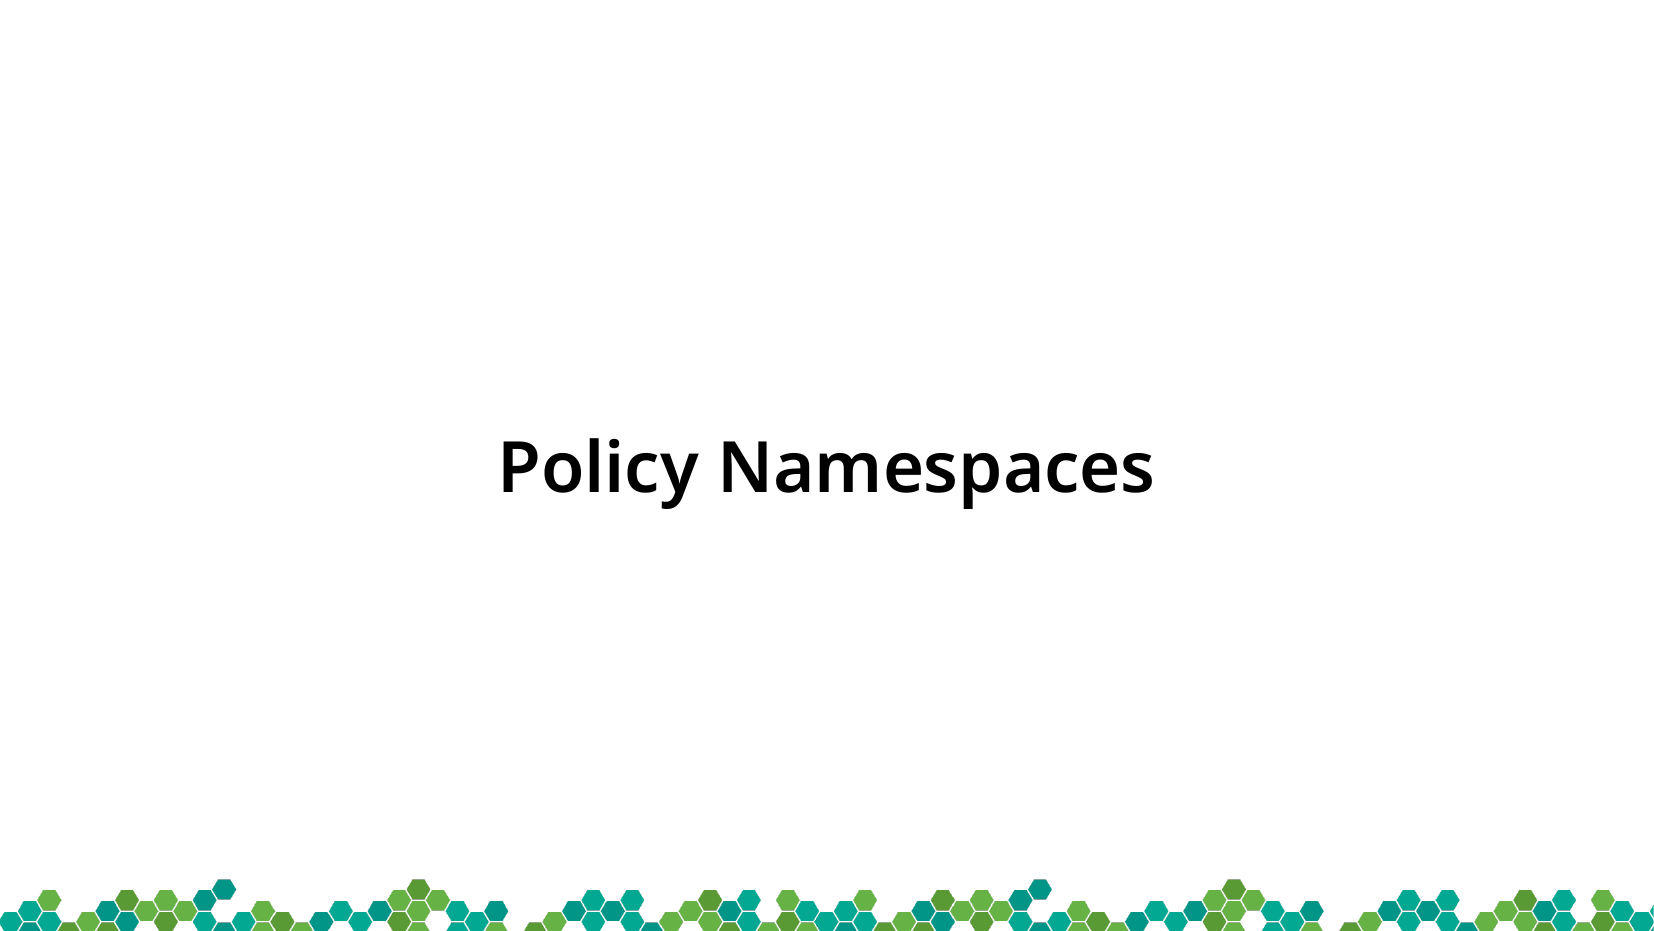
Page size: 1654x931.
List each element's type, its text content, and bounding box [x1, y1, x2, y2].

picture [0, 871, 1654, 931]
title Policy Namespaces [82, 387, 1571, 543]
